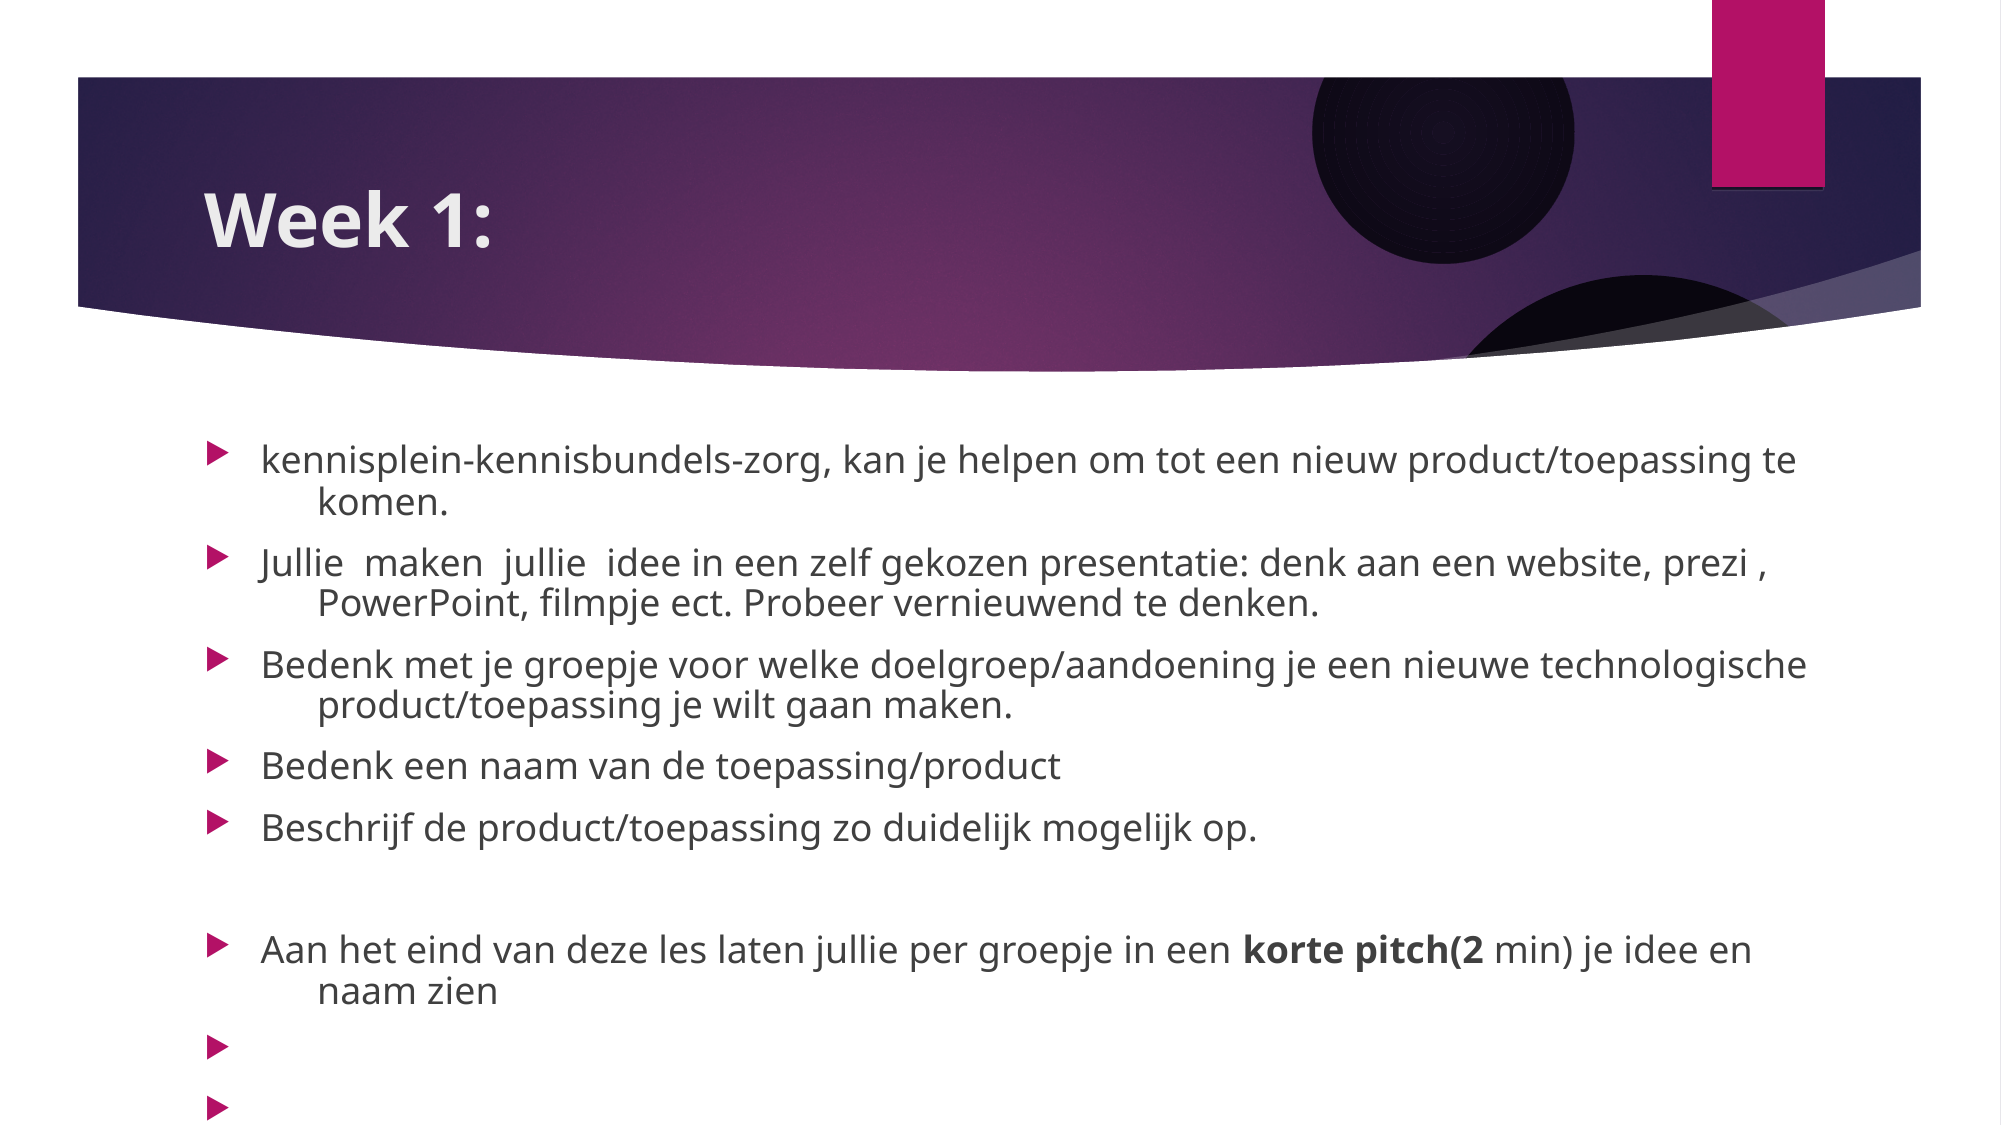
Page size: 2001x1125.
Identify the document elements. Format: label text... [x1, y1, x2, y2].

list kennisplein-kennisbundels-zorg, kan je helpen om tot een nieuw product/toepassing te komen. Jullie maken jullie idee in een zelf gekozen presentatie: denk aan een website, prezi , PowerPoint, filmpje ect. Probeer vernieuwend te denken. Bedenk met je groepje voor welke doelgroep/aandoening je een nieuwe technologische product/toepassing je wilt gaan maken. Bedenk een naam van de toepassing/product Beschrijf de product/toepassing zo duidelijk mogelijk op. Aan het eind van deze les laten jullie per groepje in een korte pitch(2 min) je idee en naam zien [189, 429, 1853, 1055]
title Week 1: [189, 159, 1627, 276]
